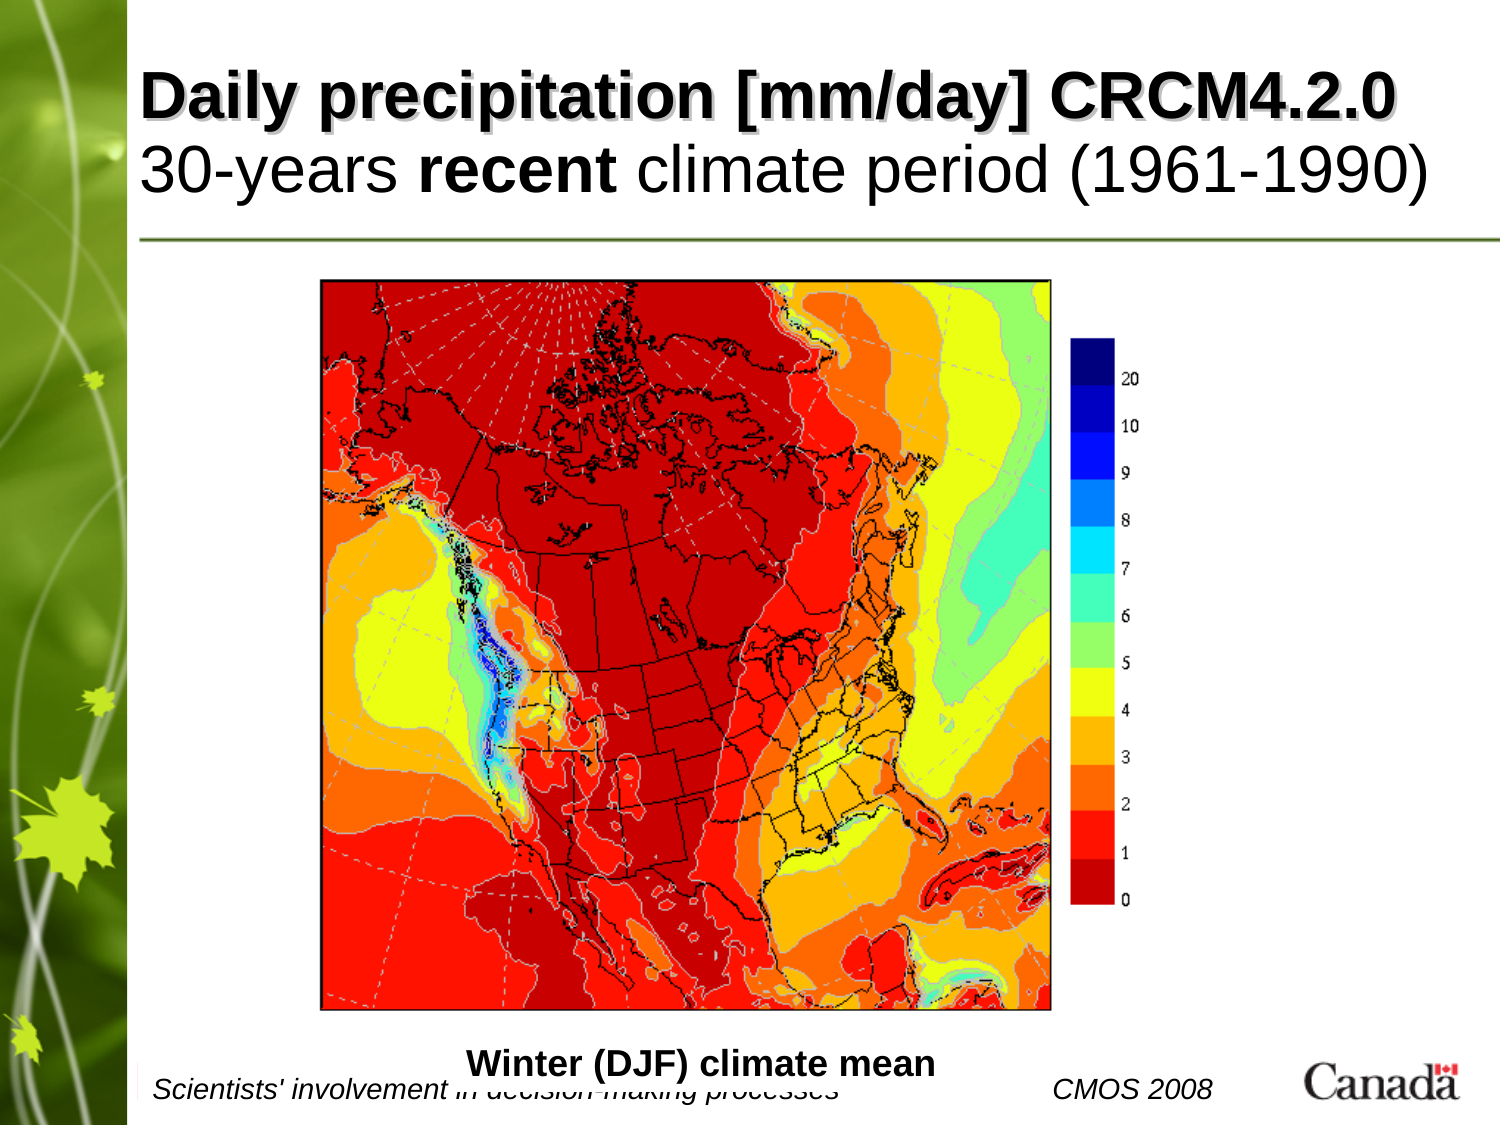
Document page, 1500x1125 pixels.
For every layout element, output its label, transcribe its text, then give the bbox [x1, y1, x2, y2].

picture [0, 0, 1500, 1125]
title Daily precipitation [mm/day] CRCM4.2.0 30-years recent climate period (1961-1990) [125, 44, 1463, 221]
text_box Winter (DJF) climate mean [451, 1034, 952, 1092]
